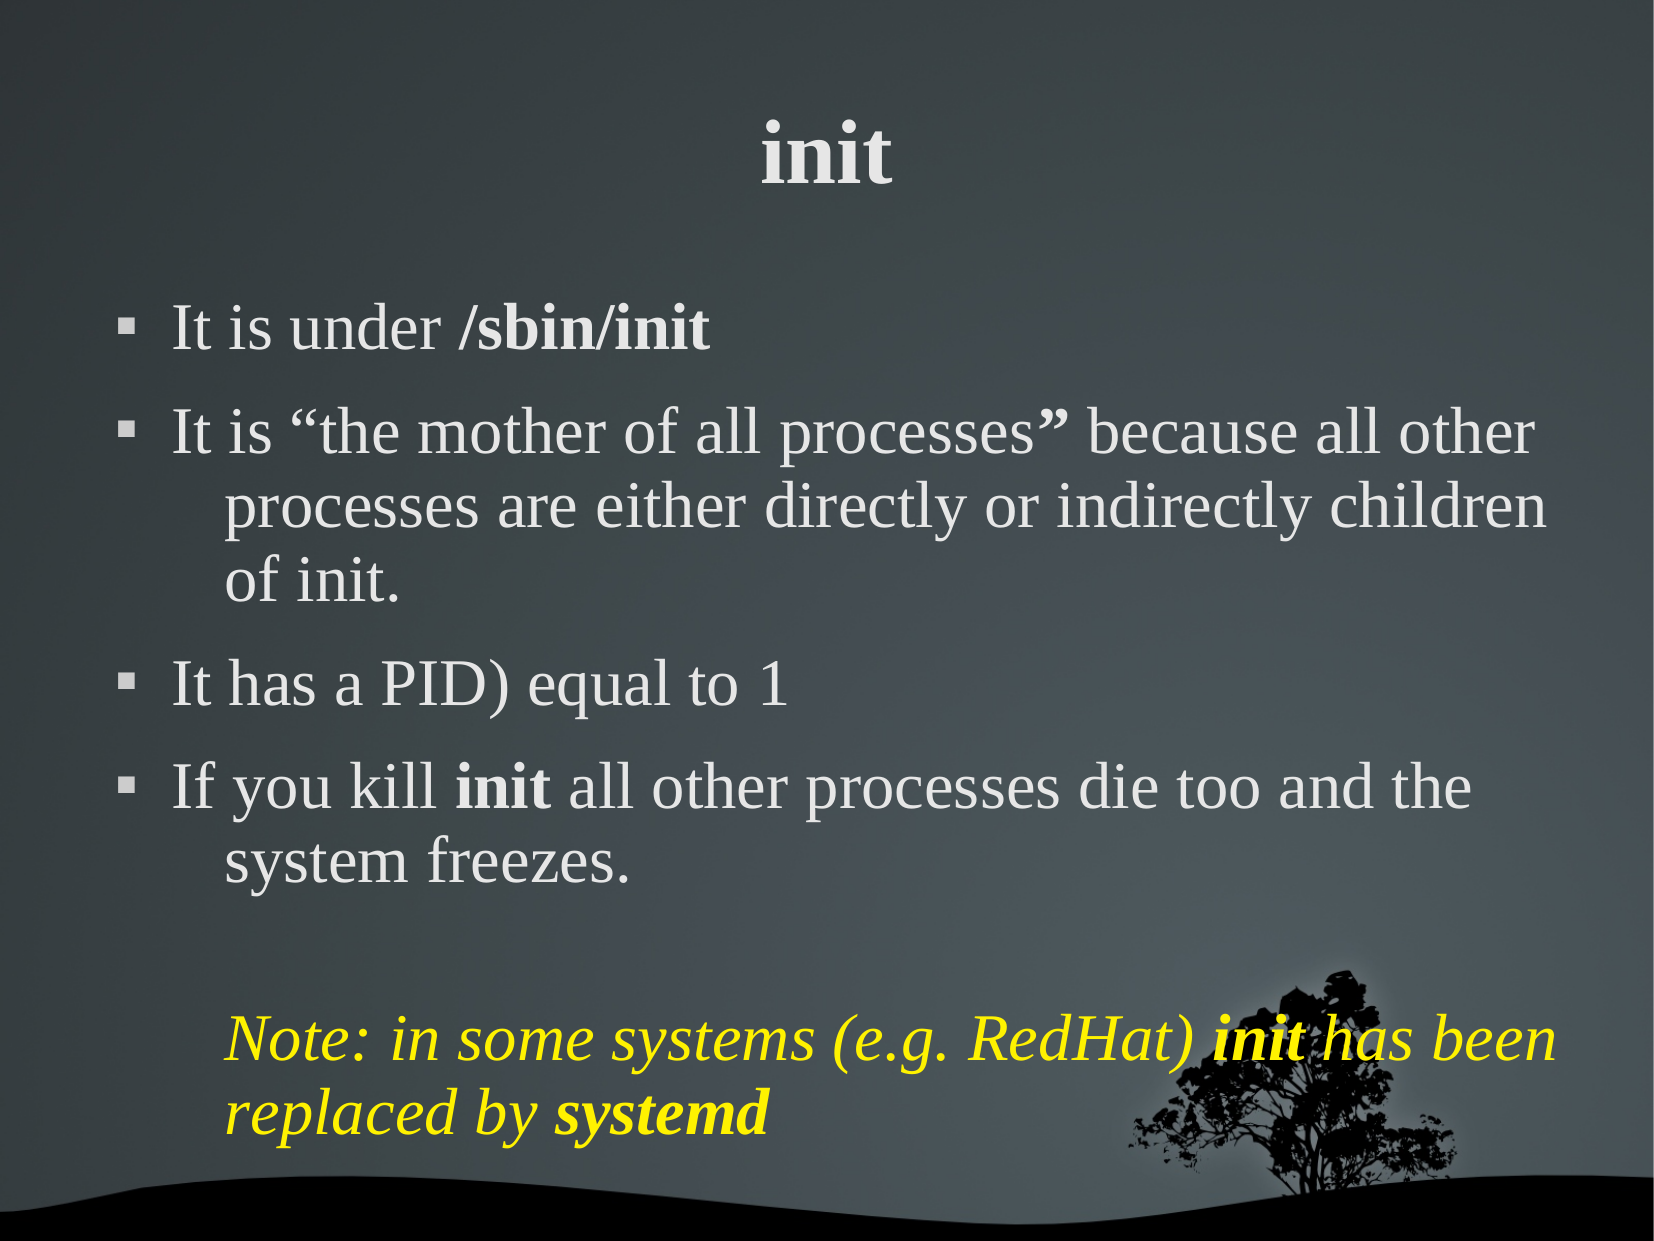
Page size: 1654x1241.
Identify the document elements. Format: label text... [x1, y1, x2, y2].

list It is under /sbin/init It is “the mother of all processes” because all other processes are either directly or indirectly children of init. It has a PID) equal to 1 If you kill init all other processes die too and the system freezes. Note: in some systems (e.g. RedHat) init has been replaced by systemd [82, 290, 1571, 1109]
picture [0, 0, 1654, 1241]
title init [82, 49, 1571, 257]
